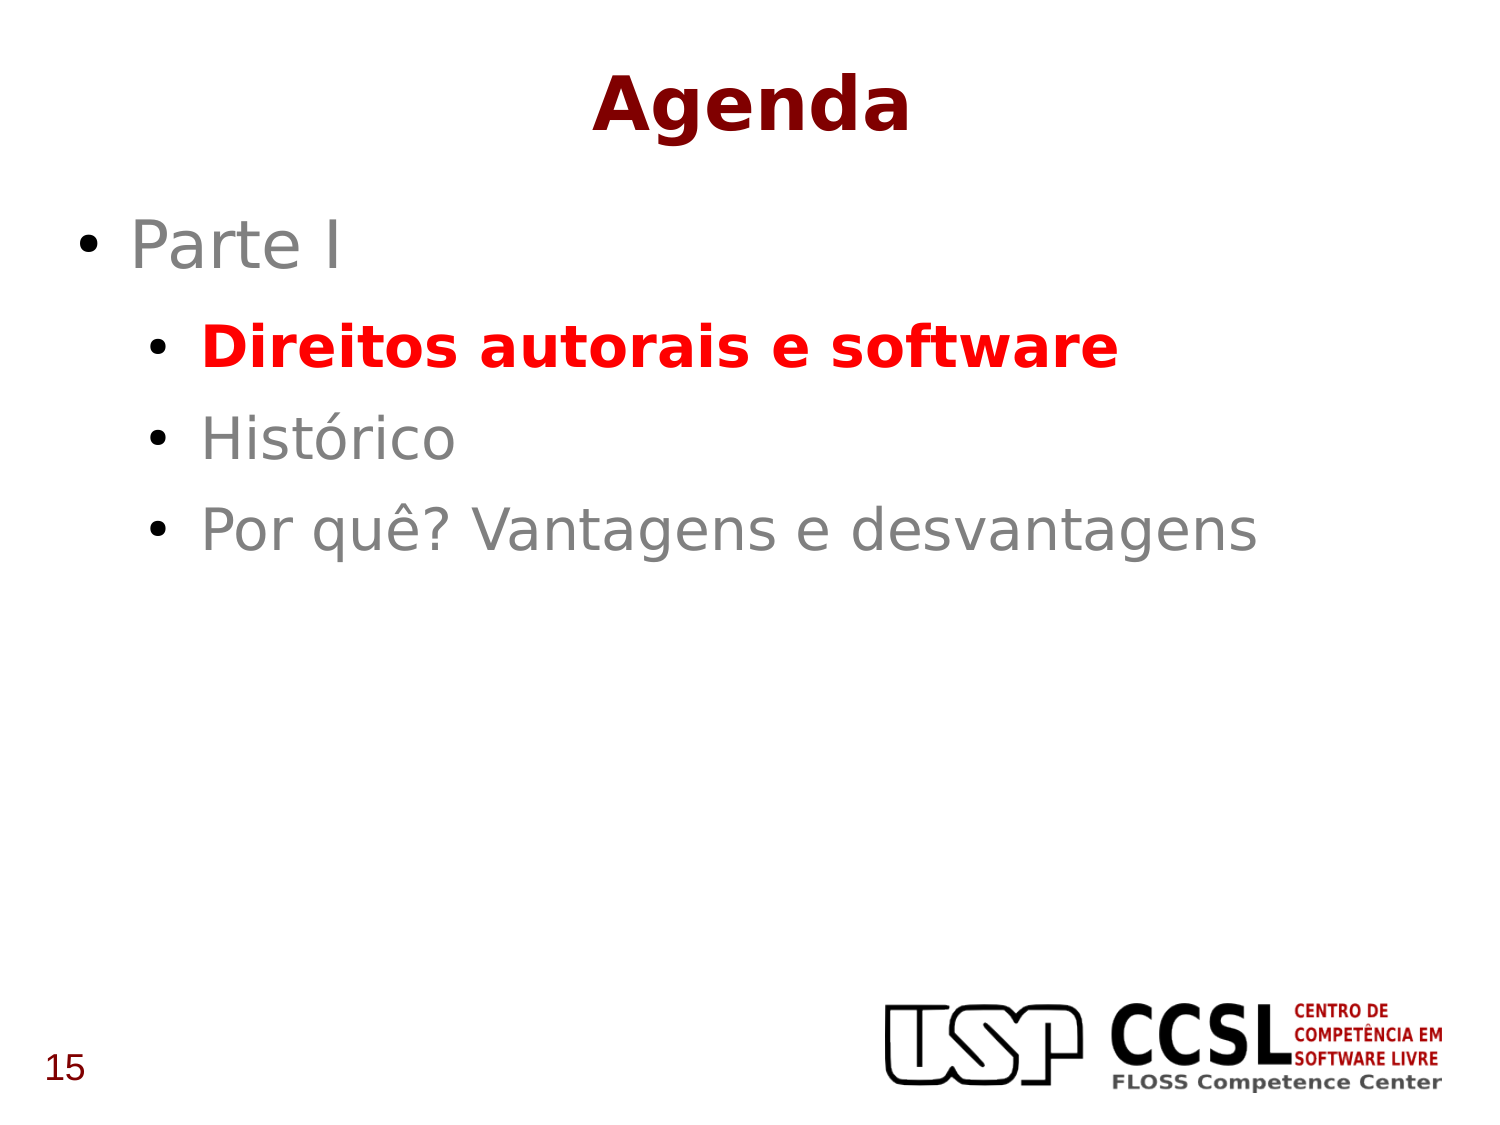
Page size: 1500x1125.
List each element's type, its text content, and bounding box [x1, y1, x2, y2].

list Parte I Direitos autorais e software Histórico Por quê? Vantagens e desvantagens [59, 206, 1447, 950]
picture [885, 1003, 1442, 1093]
title Agenda [59, 29, 1447, 180]
